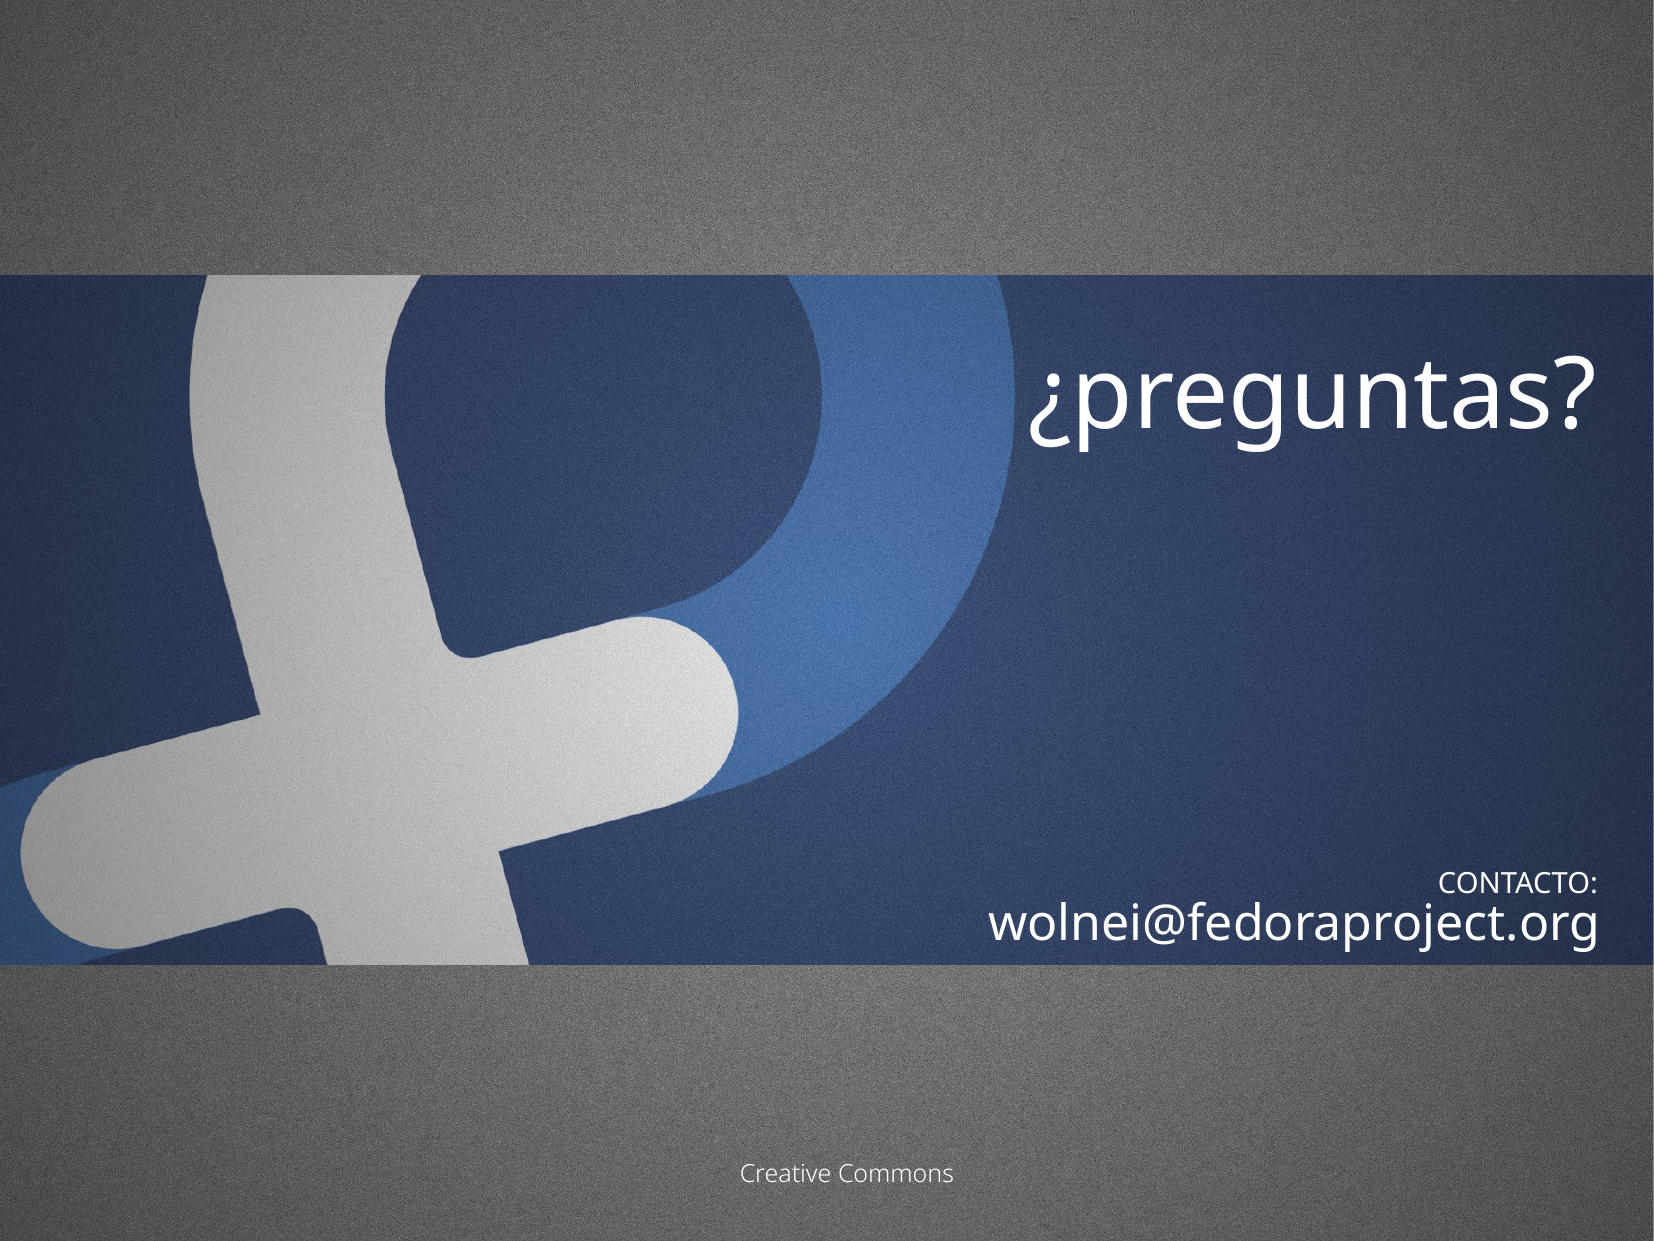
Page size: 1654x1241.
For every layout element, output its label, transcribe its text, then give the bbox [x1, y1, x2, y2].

text_box wolnei@fedoraproject.org [80, 879, 1616, 950]
title ¿preguntas? [22, 338, 1598, 441]
picture [0, 0, 1654, 1241]
text_box CONTACTO: [77, 854, 1613, 900]
text_box Creative Commons [75, 1126, 1613, 1197]
